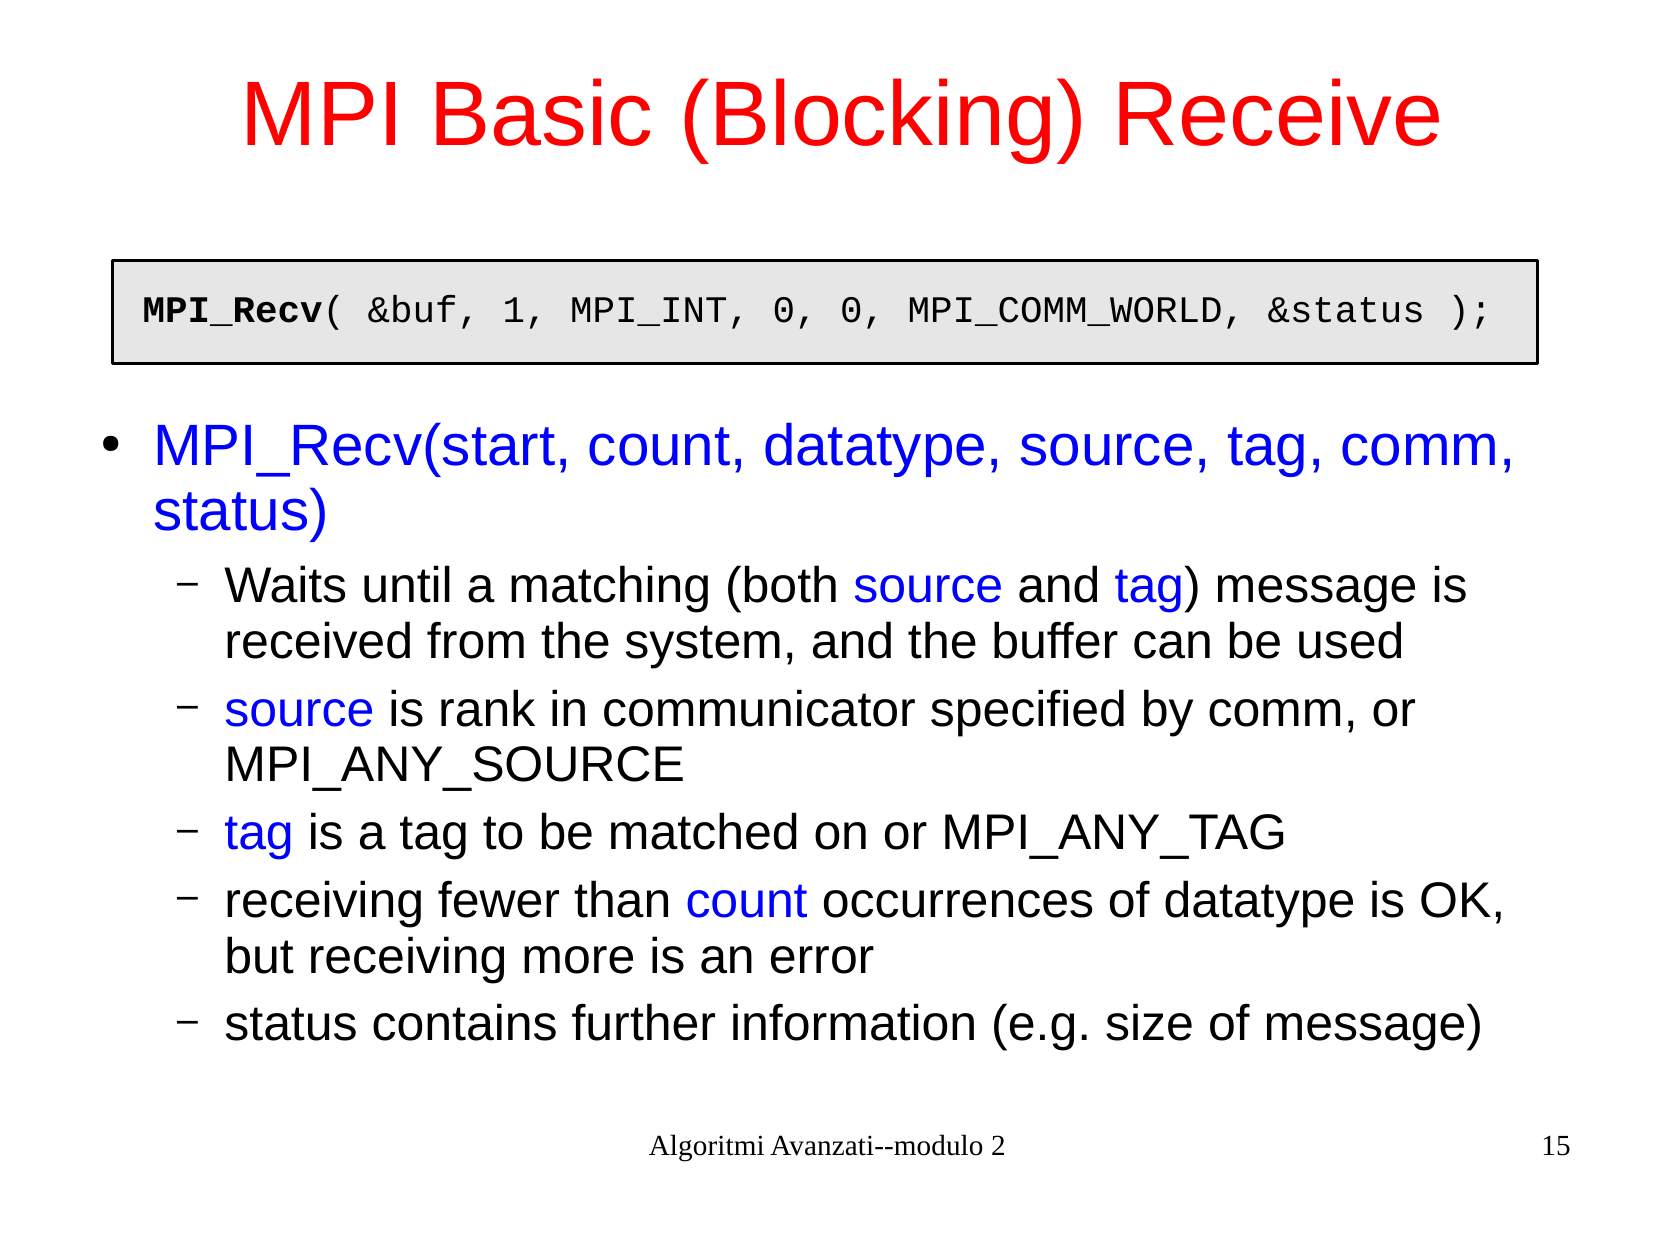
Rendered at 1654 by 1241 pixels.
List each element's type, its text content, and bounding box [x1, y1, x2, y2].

title MPI Basic (Blocking) Receive [82, 49, 1571, 257]
list MPI_Recv(start, count, datatype, source, tag, comm, status) Waits until a matching (both source and tag) message is received from the system, and the buffer can be used source is rank in communicator specified by comm, or MPI_ANY_SOURCE tag is a tag to be matched on or MPI_ANY_TAG receiving fewer than count occurrences of datatype is OK, but receiving more is an error status contains further information (e.g. size of message) [82, 412, 1571, 1089]
text_box MPI_Recv( &buf, 1, MPI_INT, 0, 0, MPI_COMM_WORLD, &status ); [112, 260, 1538, 364]
